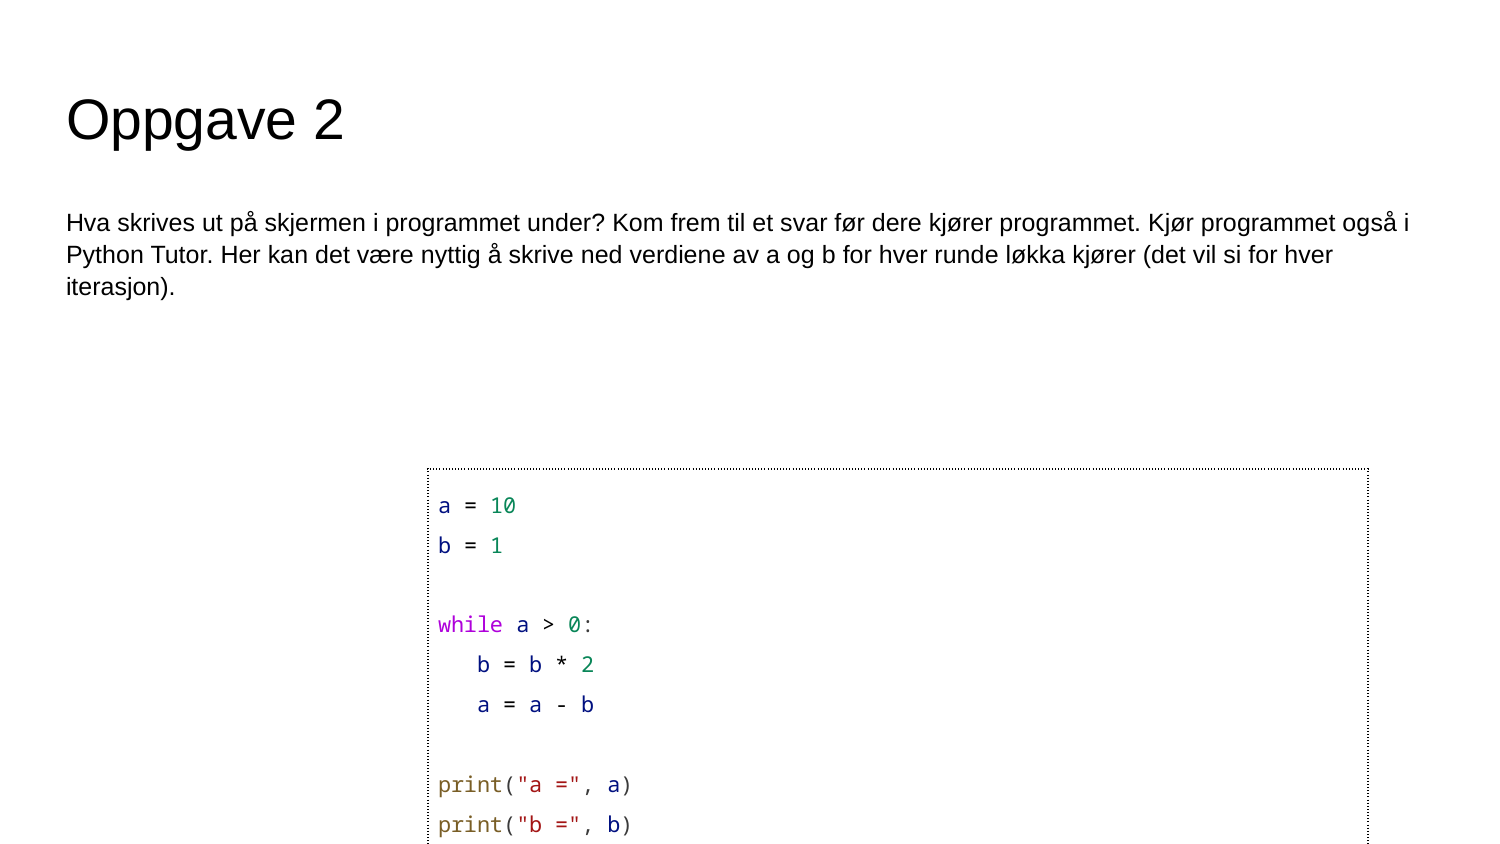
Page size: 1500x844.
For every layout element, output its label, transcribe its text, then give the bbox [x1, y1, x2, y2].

table_header a = 10 b = 1 while a > 0: b = b * 2 a = a - b print("a =", a) print("b =", b) [428, 469, 1368, 844]
list Hva skrives ut på skjermen i programmet under? Kom frem til et svar før dere kjører programmet. Kjør programmet også i Python Tutor. Her kan det være nyttig å skrive ned verdiene av a og b for hver runde løkka kjører (det vil si for hver iterasjon). [51, 189, 1449, 750]
title Oppgave 2 [51, 72, 1449, 167]
